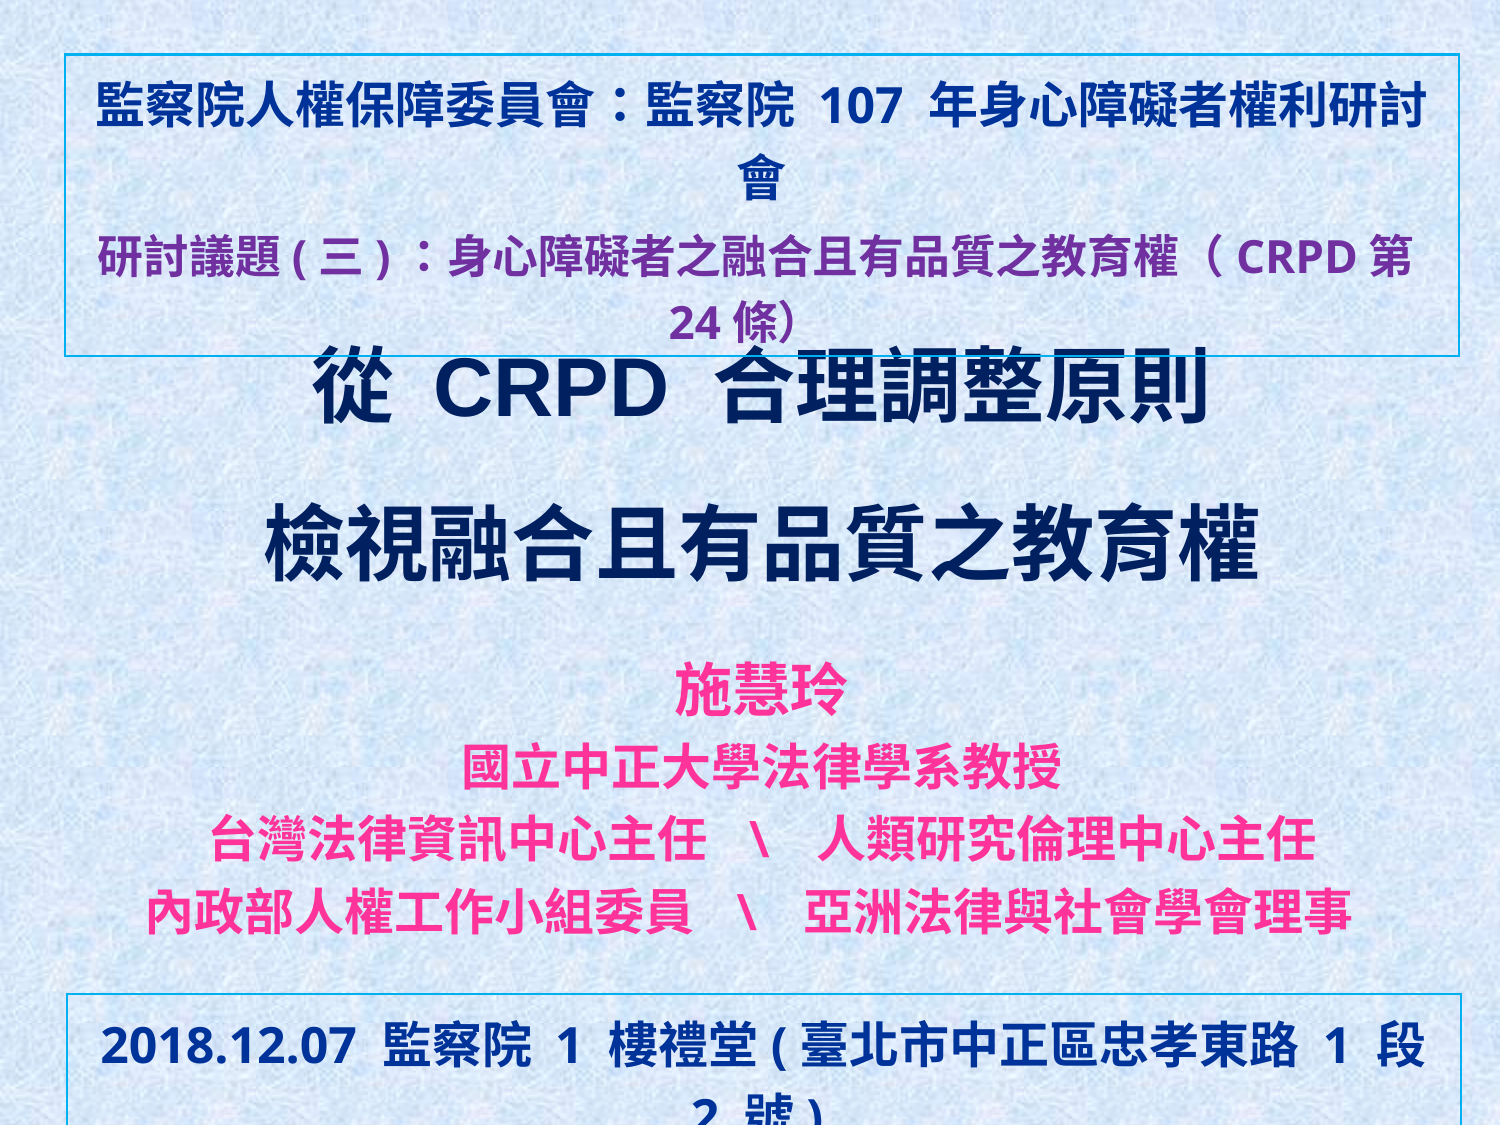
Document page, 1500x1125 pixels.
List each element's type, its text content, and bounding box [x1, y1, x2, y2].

subtitle 施慧玲 國立中正大學法律學系教授 台灣法律資訊中心主任 \ 人類研究倫理中心主任 內政部人權工作小組委員 \ 亞洲法律與社會學會理事 [118, 645, 1405, 941]
text_box 監察院人權保障委員會：監察院 107 年身心障礙者權利研討會 研討議題(三)：身心障礙者之融合且有品質之教育權（CRPD第24條） [65, 55, 1459, 356]
text_box 2018.12.07 監察院 1 樓禮堂(臺北市中正區忠孝東路 1 段 2 號) [67, 994, 1461, 1125]
title 從 CRPD 合理調整原則 檢視融合且有品質之教育權 [103, 356, 1421, 574]
